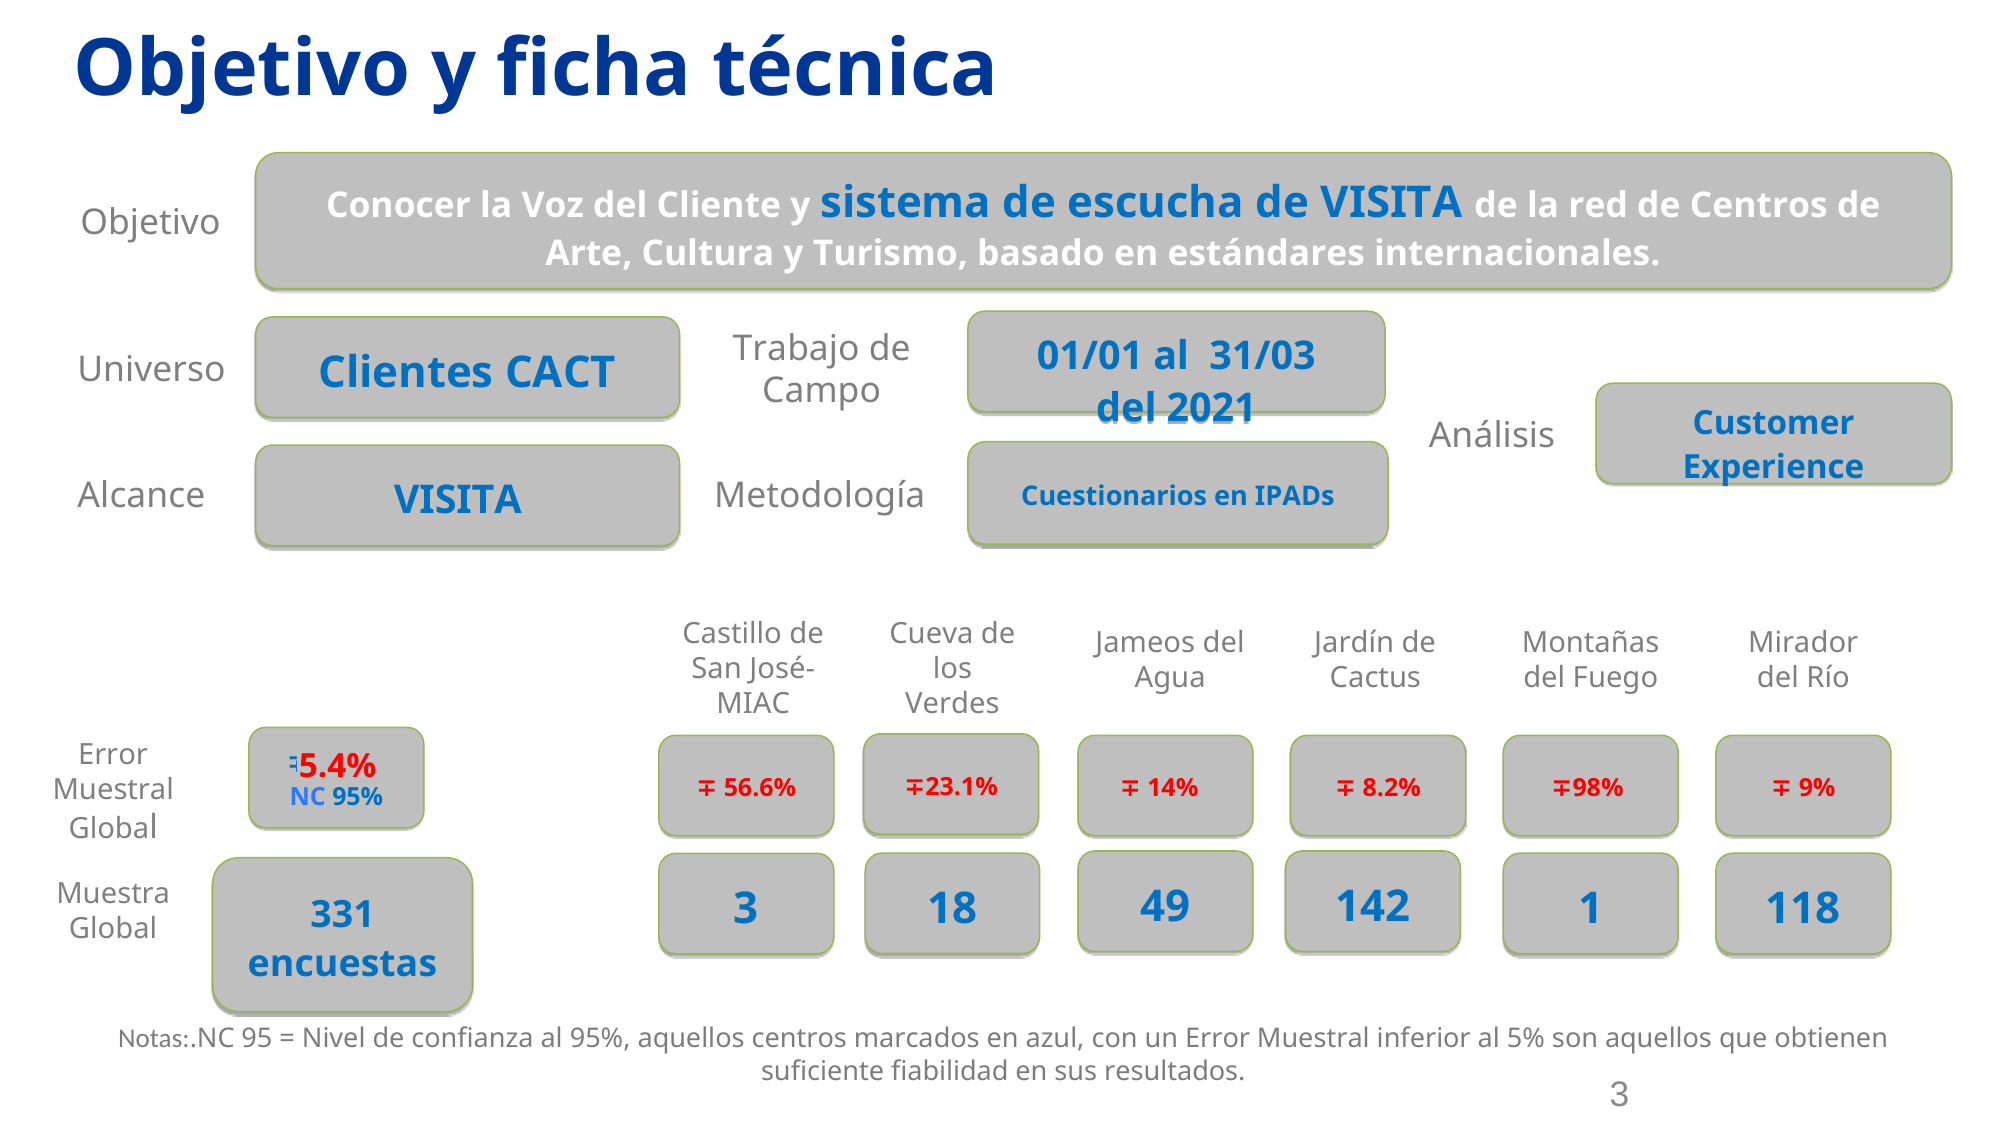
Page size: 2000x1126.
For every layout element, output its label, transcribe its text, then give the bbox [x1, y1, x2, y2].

text_box Customer Experience [1596, 383, 1952, 484]
text_box ∓ 6,2 % NC 95% [248, 727, 424, 828]
text_box 1 [1503, 853, 1679, 954]
text_box Error Muestral Global [0, 725, 227, 855]
text_box Jameos del Agua [1063, 605, 1266, 712]
text_box 5.4% [296, 738, 403, 786]
text_box ∓98% [1503, 735, 1679, 836]
text_box 142 [1285, 850, 1461, 952]
text_box ∓ 14% [1078, 735, 1253, 836]
text_box Alcance [36, 462, 255, 524]
text_box Clientes CACT [255, 316, 679, 418]
text_box Cuestionarios en IPADs [967, 441, 1389, 545]
text_box VISITA [255, 445, 680, 546]
text_box Jardín de Cactus [1266, 605, 1484, 712]
text_box Metodología [682, 462, 967, 524]
text_box Notas:.NC 95 = Nivel de confianza al 95%, aquellos centros marcados en azul, con un Error Muestral inferior al 5% son aquellos que obtienen suficiente fiabilidad en sus resultados. [55, 1011, 1951, 1126]
text_box Castillo de San José-MIAC [641, 605, 865, 712]
text_box ∓ 56.6% [658, 735, 834, 836]
text_box Trabajo de Campo [679, 315, 964, 419]
text_box Montañas del Fuego [1503, 605, 1679, 712]
text_box 18 [865, 853, 1040, 954]
text_box Objetivo [46, 190, 255, 252]
text_box ∓23.1% [863, 733, 1039, 835]
text_box Muestra Global [0, 865, 219, 954]
text_box 01/01 al 31/03 del 2021 [967, 311, 1386, 412]
title Objetivo y ficha técnica [55, 2, 1934, 126]
text_box Universo [47, 336, 255, 398]
text_box ∓ 8.2% [1290, 735, 1466, 836]
text_box ∓ 9% [1715, 735, 1891, 836]
text_box Conocer la Voz del Cliente y sistema de escucha de VISITA de la red de Centros de Arte, Cultura y Turismo, basado en estándares internacionales. [255, 152, 1952, 289]
text_box 3 [1609, 1062, 1960, 1122]
text_box Cueva de los Verdes [865, 605, 1040, 712]
text_box 331 encuestas [212, 857, 473, 1012]
text_box Mirador del Río [1715, 605, 1891, 712]
text_box 118 [1715, 853, 1891, 954]
text_box Análisis [1387, 402, 1596, 464]
text_box 3 [658, 853, 834, 954]
text_box 49 [1078, 850, 1253, 952]
